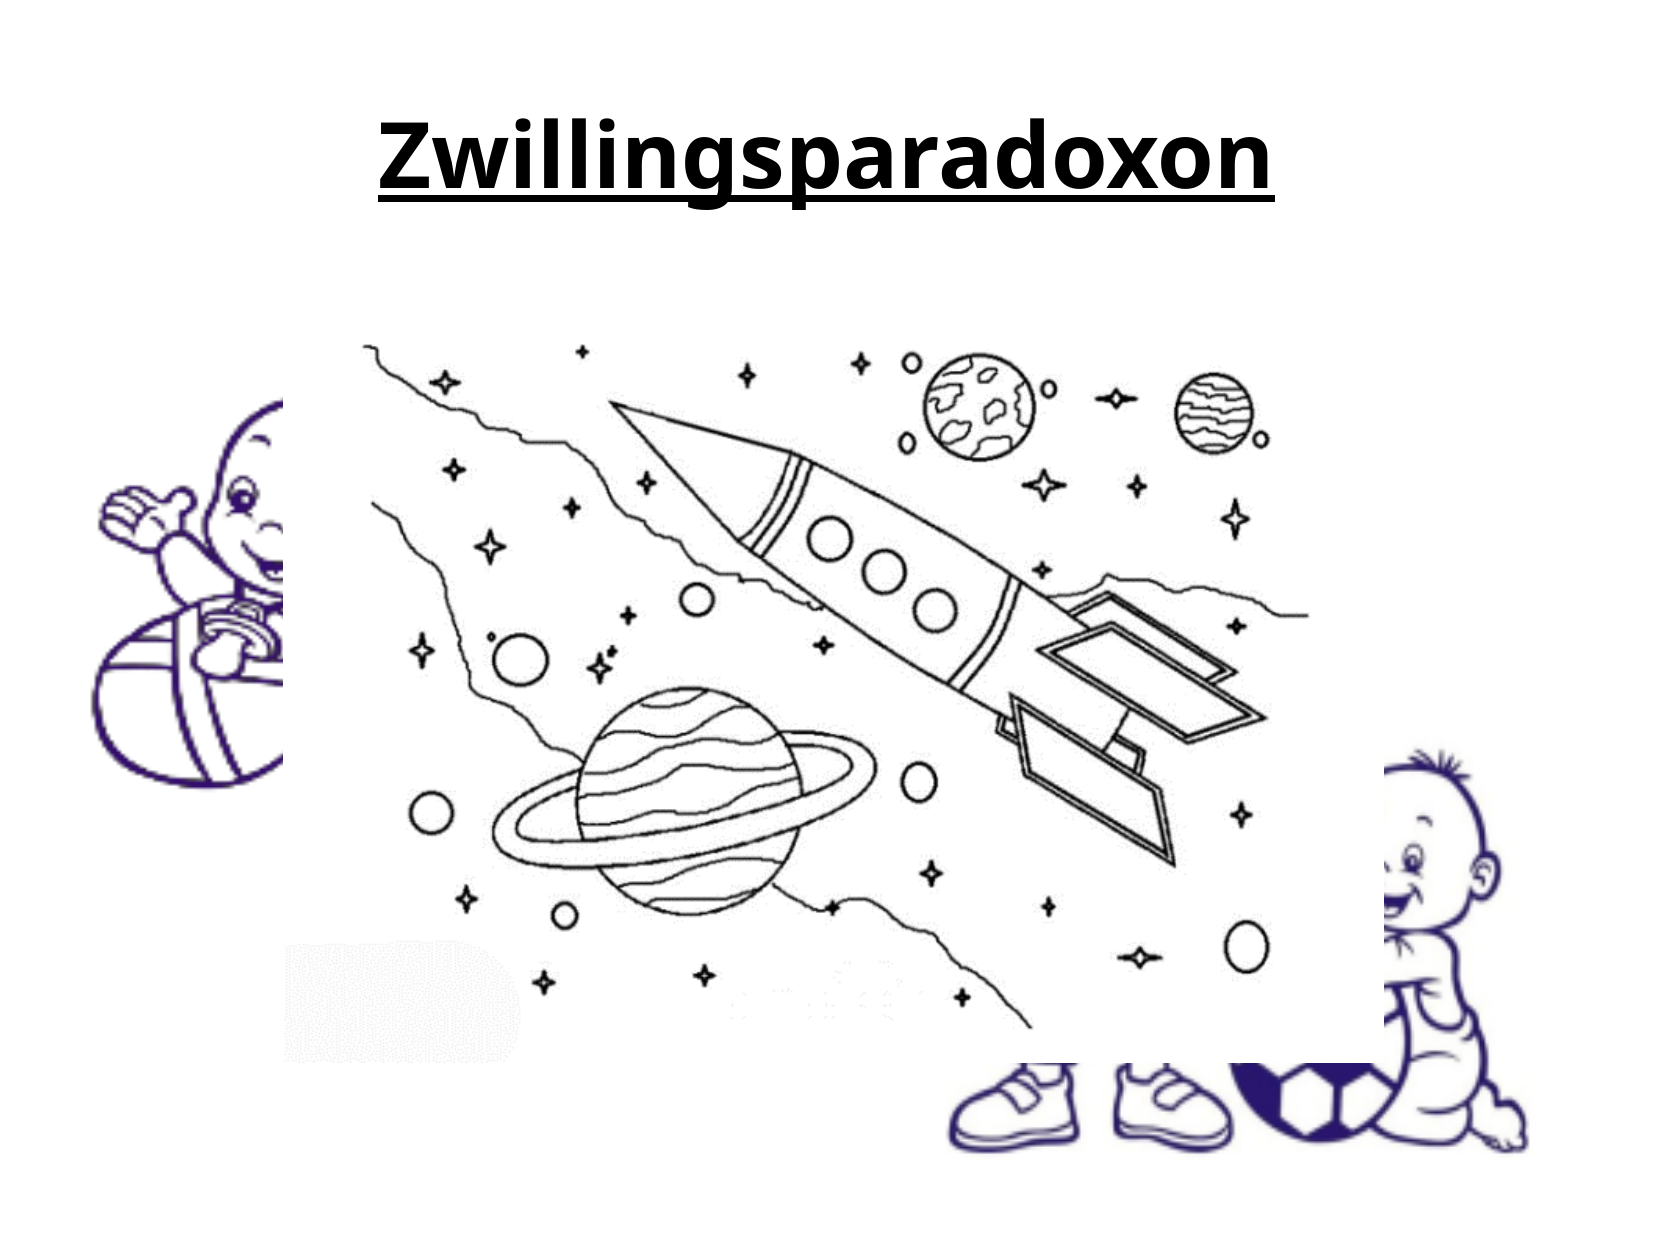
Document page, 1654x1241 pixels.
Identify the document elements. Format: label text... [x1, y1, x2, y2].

picture [82, 236, 1548, 1161]
title Zwillingsparadoxon [82, 49, 1571, 257]
